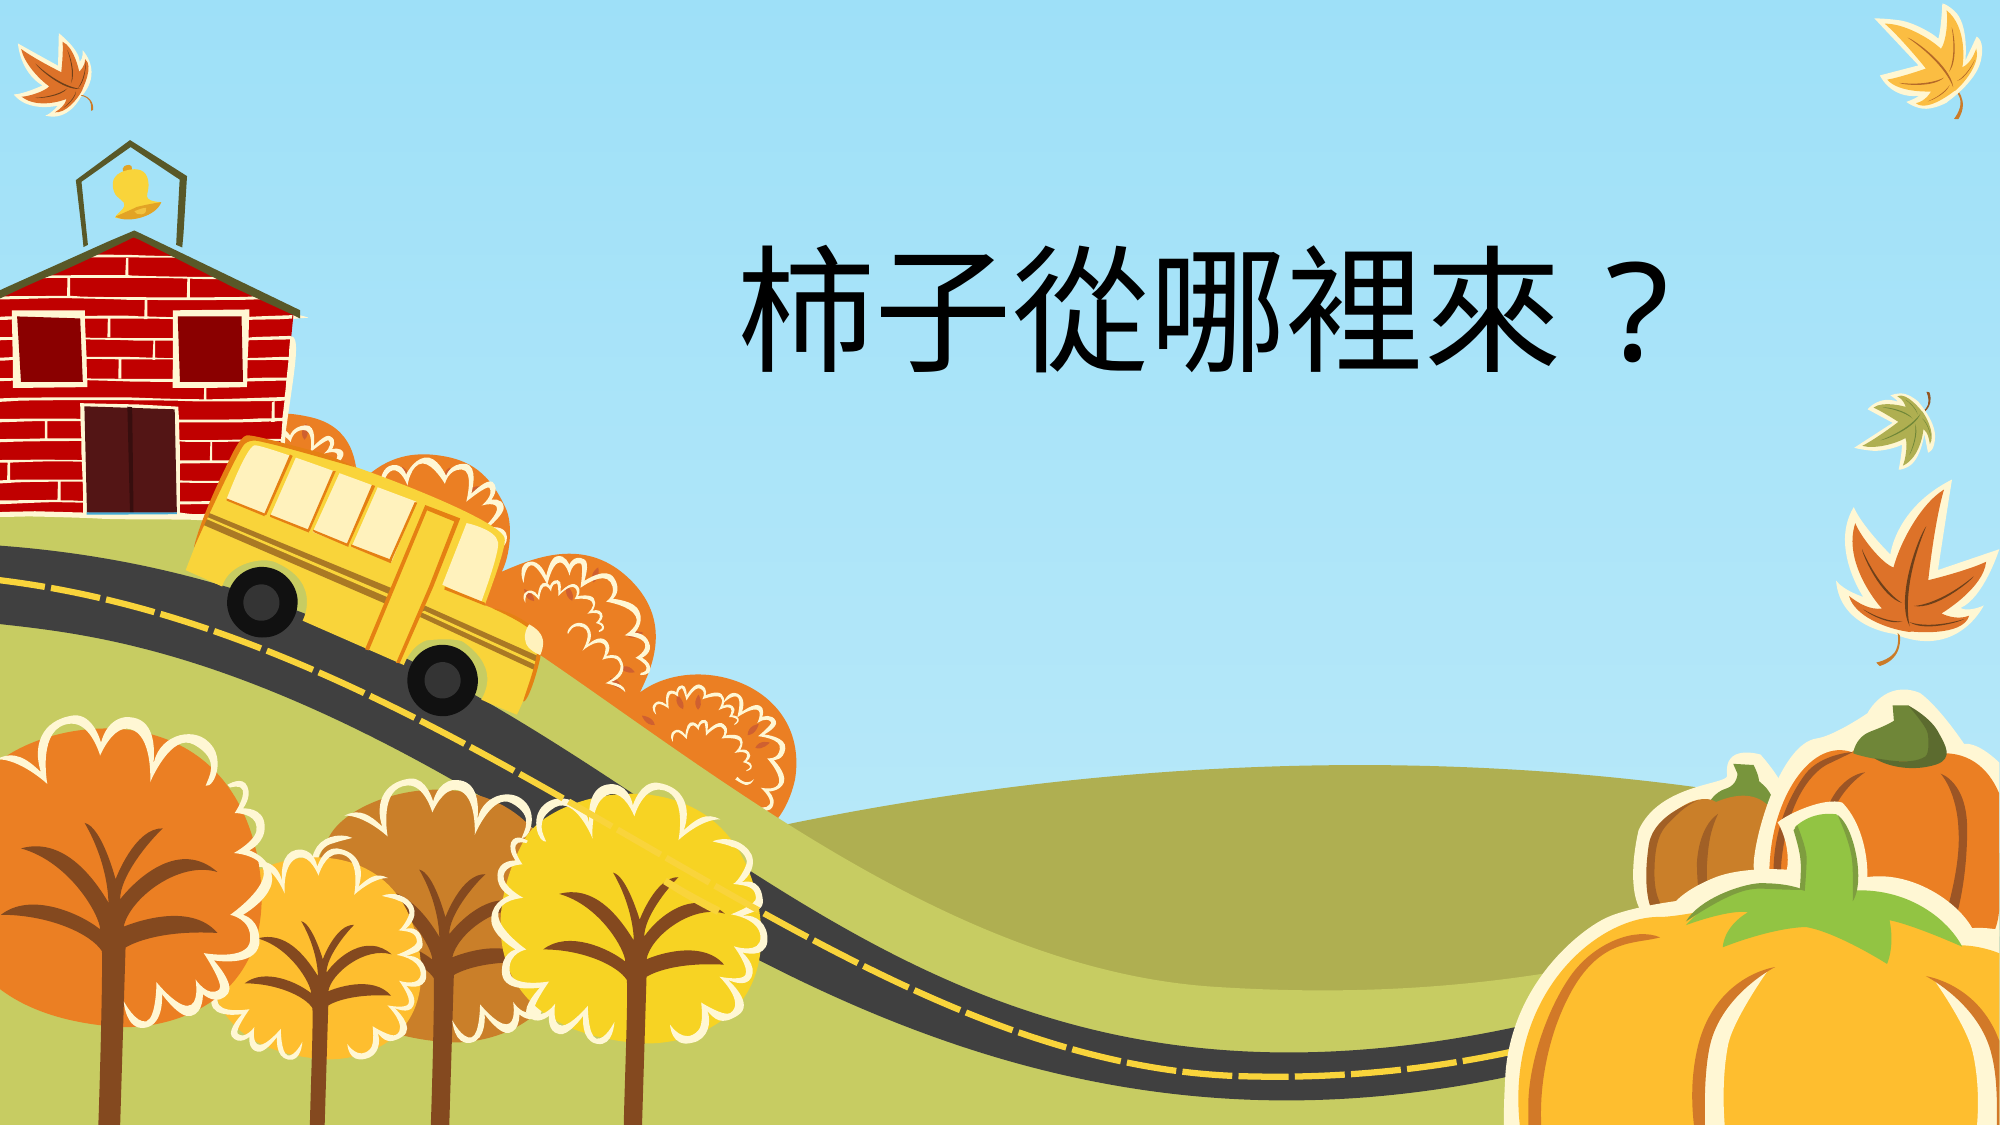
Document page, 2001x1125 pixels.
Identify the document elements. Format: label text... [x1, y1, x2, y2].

title 柿子從哪裡來? [439, 27, 1976, 399]
